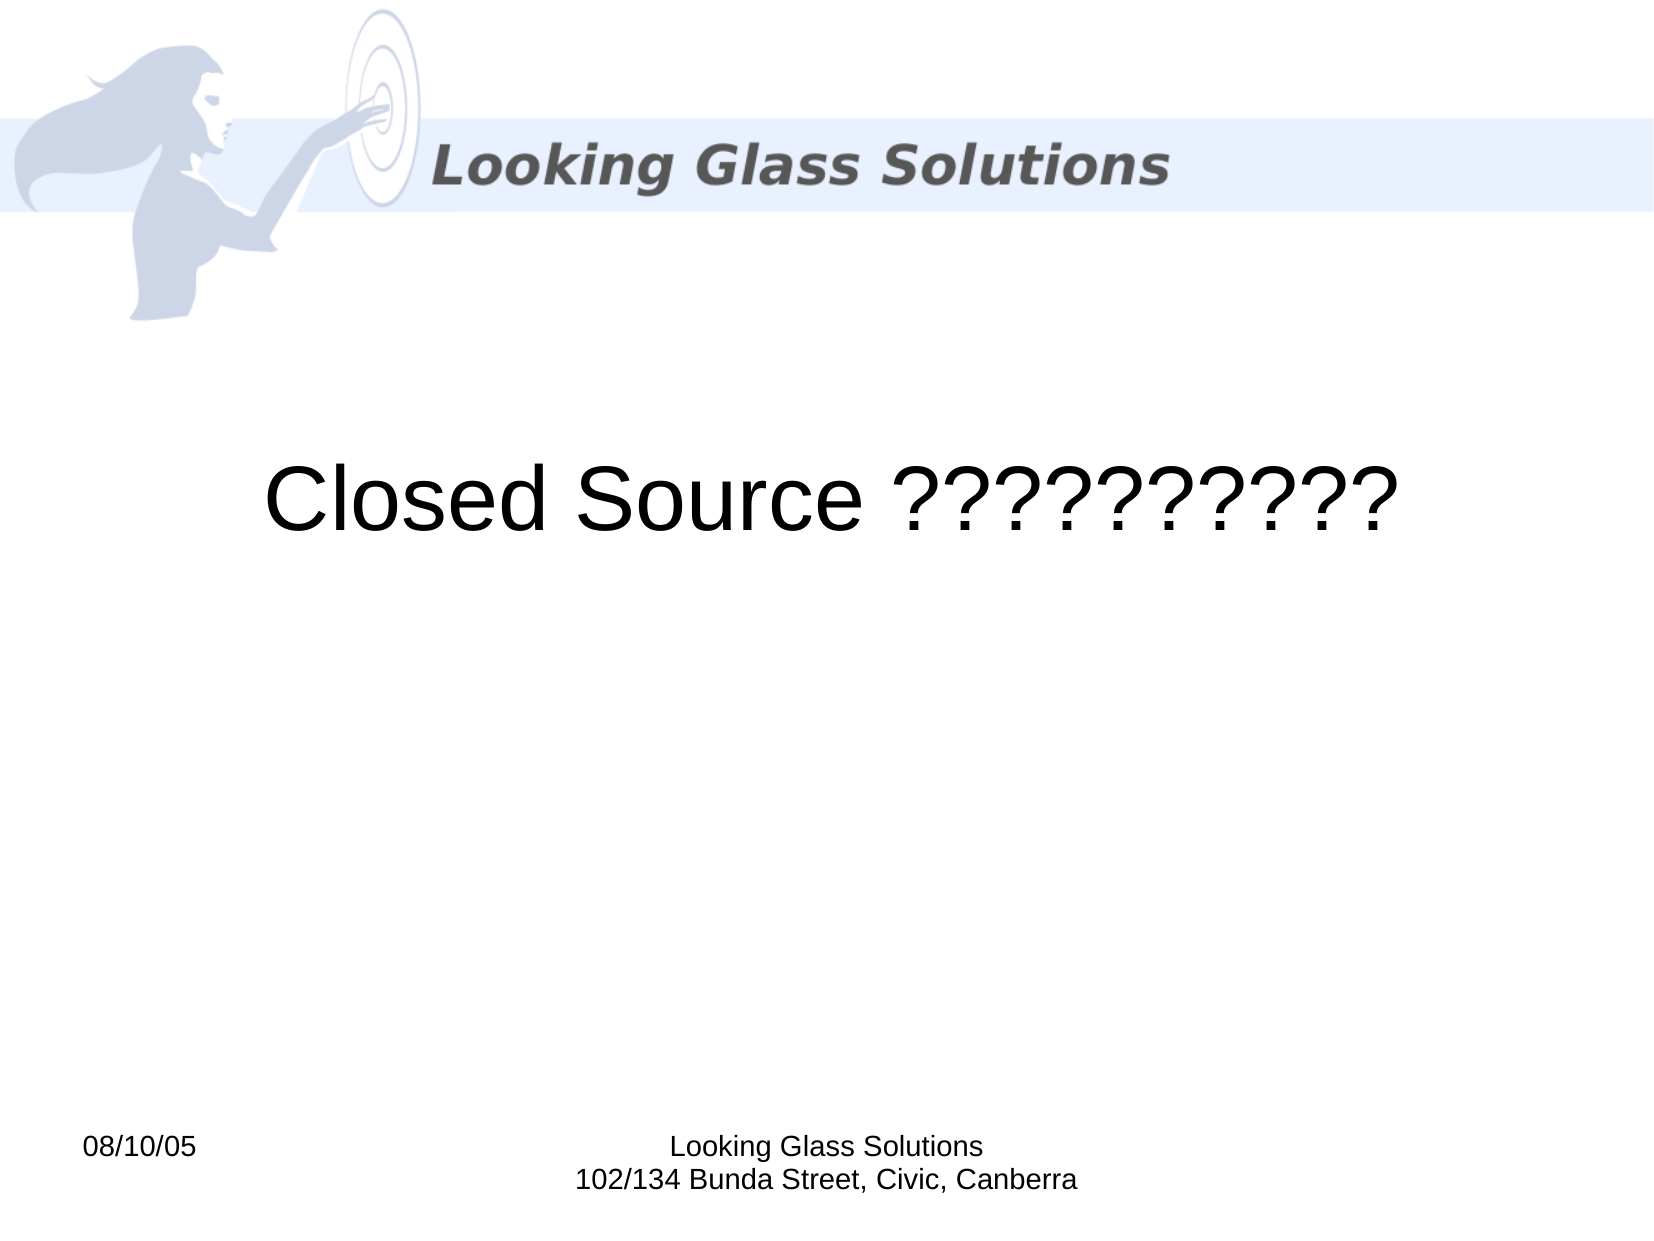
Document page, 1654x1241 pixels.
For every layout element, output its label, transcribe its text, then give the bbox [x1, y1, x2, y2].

picture [0, 0, 1654, 325]
title Closed Source ?????????? [88, 395, 1577, 603]
